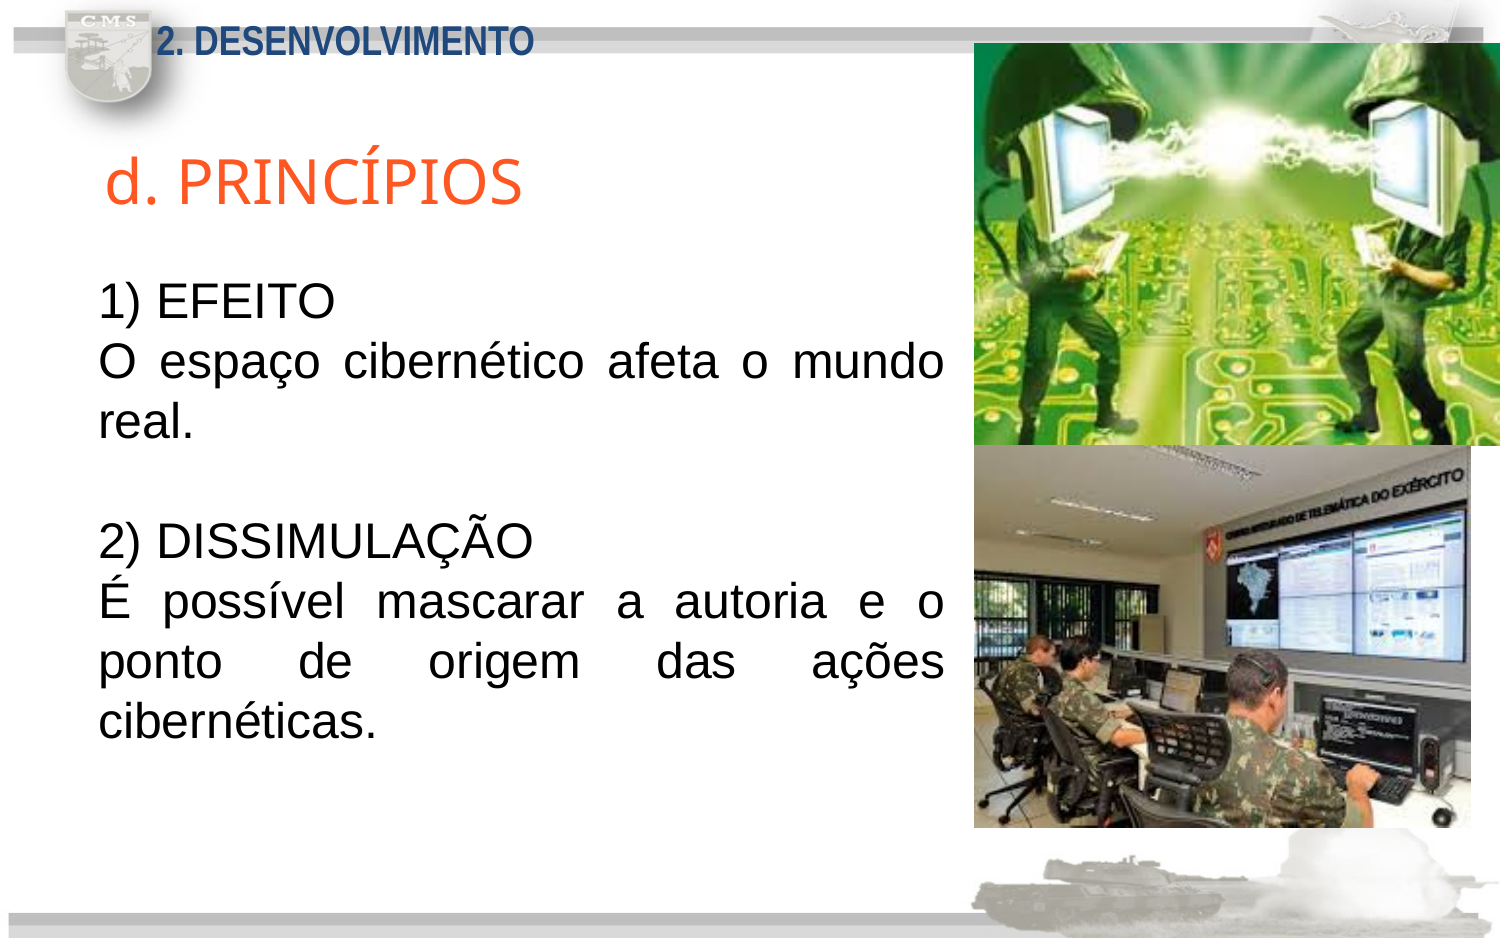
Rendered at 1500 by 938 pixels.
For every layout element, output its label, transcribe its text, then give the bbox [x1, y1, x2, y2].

picture [0, 0, 1500, 938]
text_box d. PRINCÍPIOS [90, 134, 1006, 223]
text_box 2. DESENVOLVIMENTO [141, 6, 1483, 72]
text_box 1) EFEITO O espaço cibernético afeta o mundo real. 2) DISSIMULAÇÃO É possível mascarar a autoria e o ponto de origem das ações cibernéticas. [83, 260, 961, 722]
